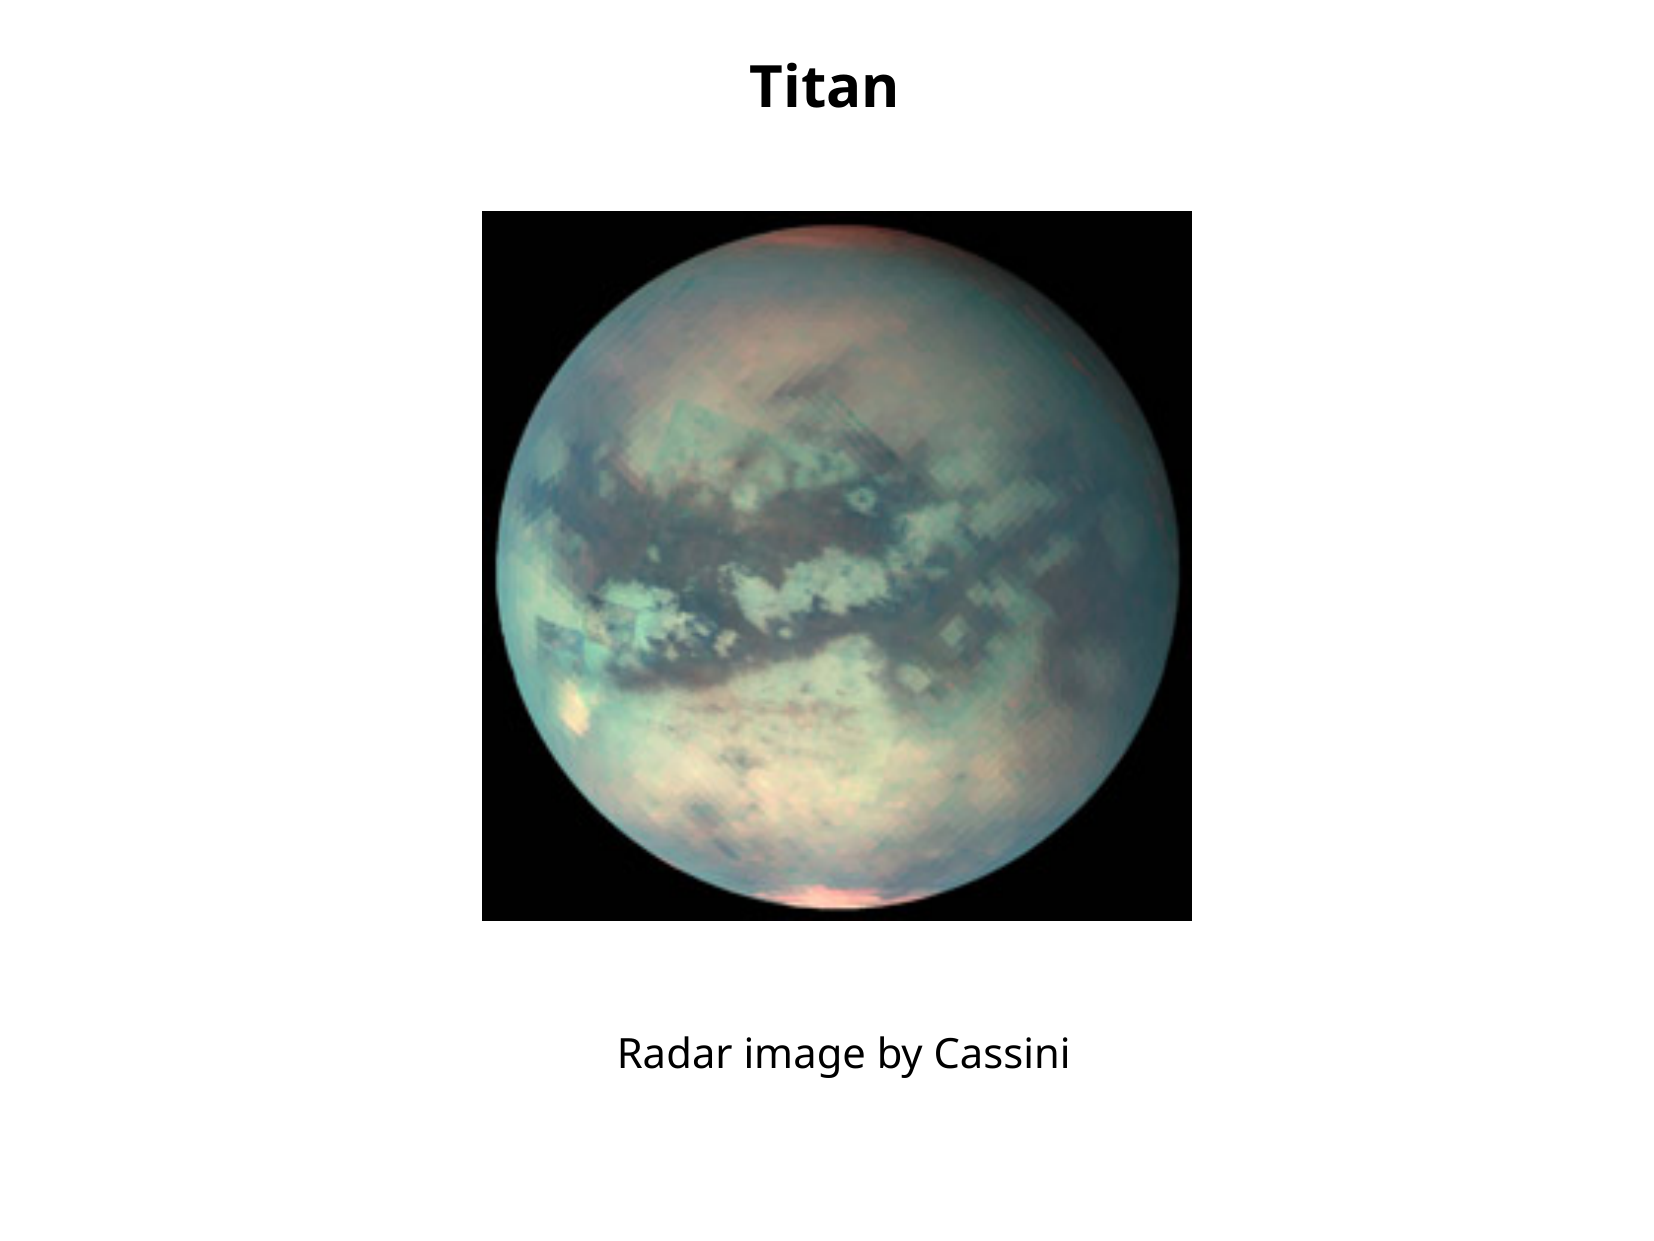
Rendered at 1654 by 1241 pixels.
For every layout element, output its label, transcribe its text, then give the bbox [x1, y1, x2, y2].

text_box Radar image by Cassini [112, 959, 1576, 1091]
picture [482, 211, 1192, 921]
text_box Titan [262, 37, 1388, 134]
